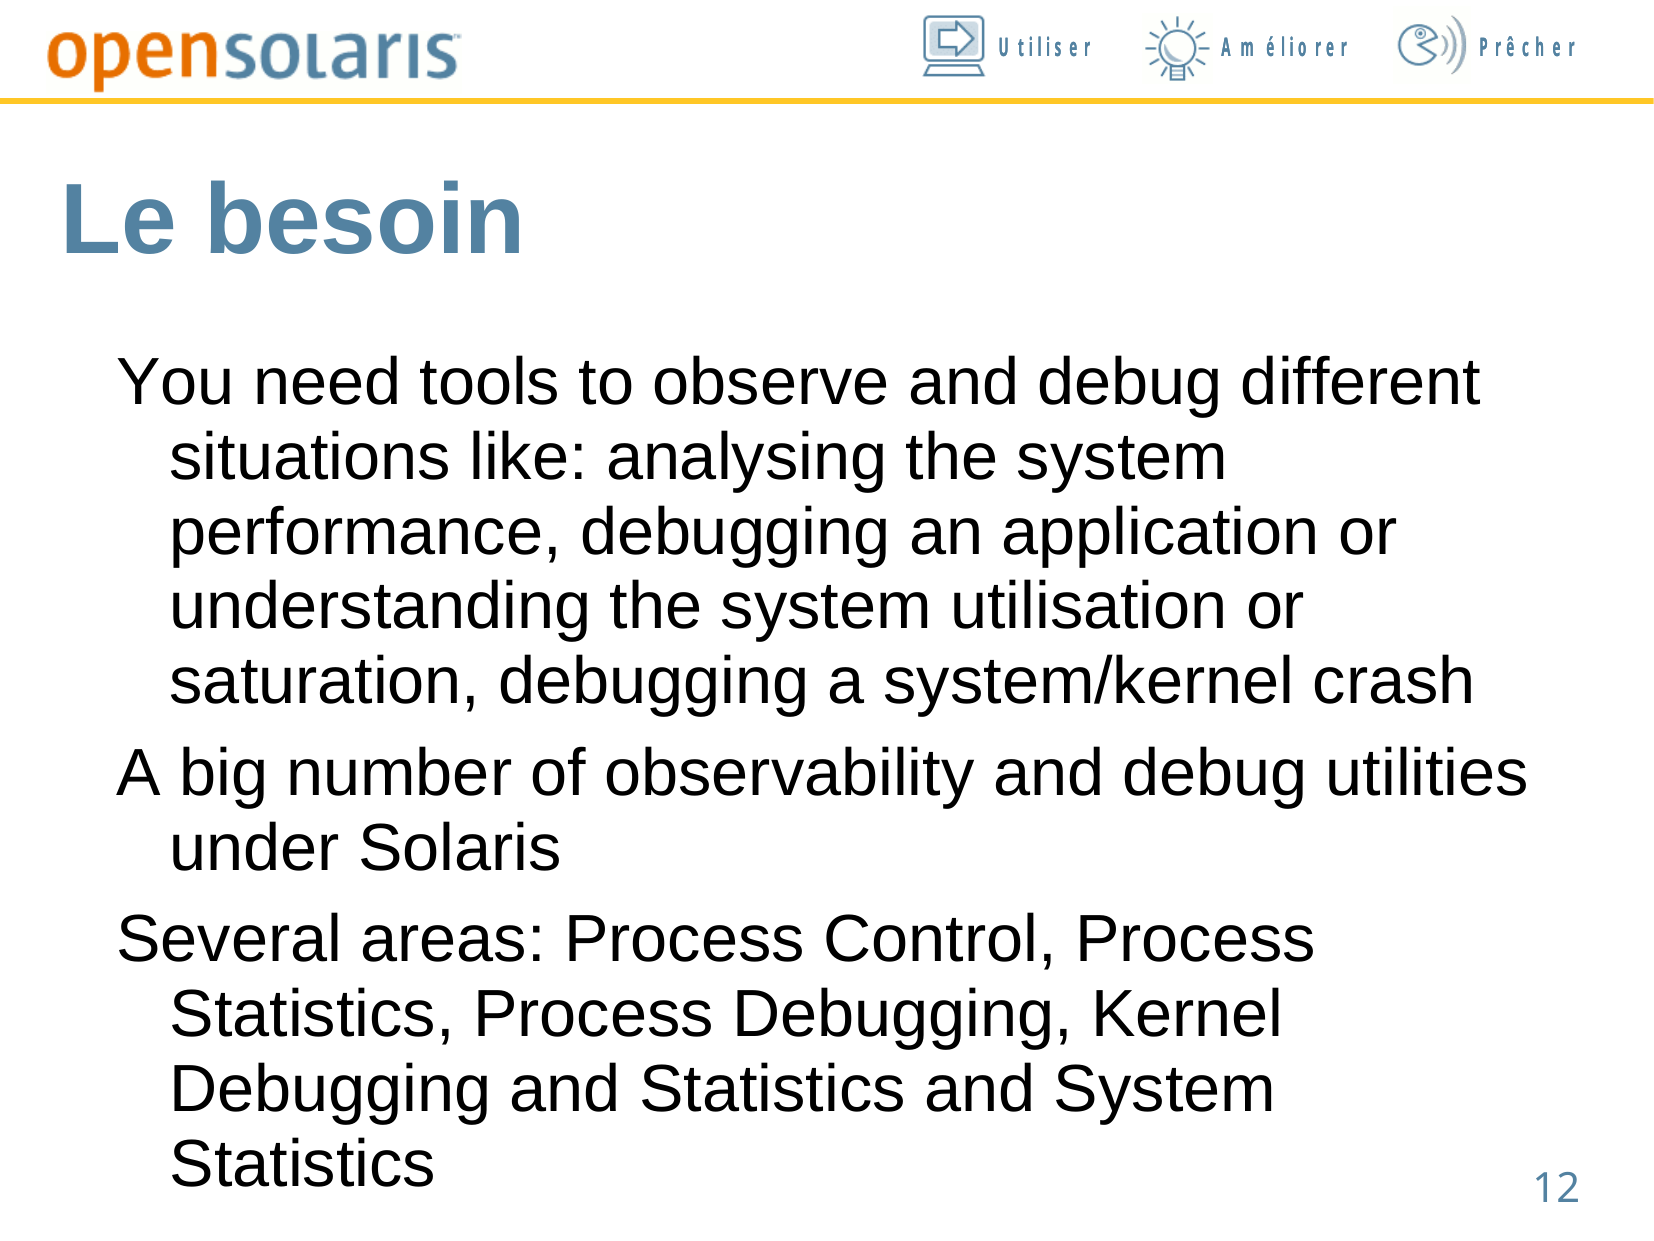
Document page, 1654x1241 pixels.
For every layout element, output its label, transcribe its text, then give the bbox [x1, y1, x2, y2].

title Le besoin [60, 162, 1534, 275]
picture [46, 31, 462, 94]
list You need tools to observe and debug different situations like: analysing the system performance, debugging an application or understanding the system utilisation or saturation, debugging a system/kernel crash A big number of observability and debug utilities under Solaris Several areas: Process Control, Process Statistics, Process Debugging, Kernel Debugging and Statistics and System Statistics [98, 344, 1556, 1211]
